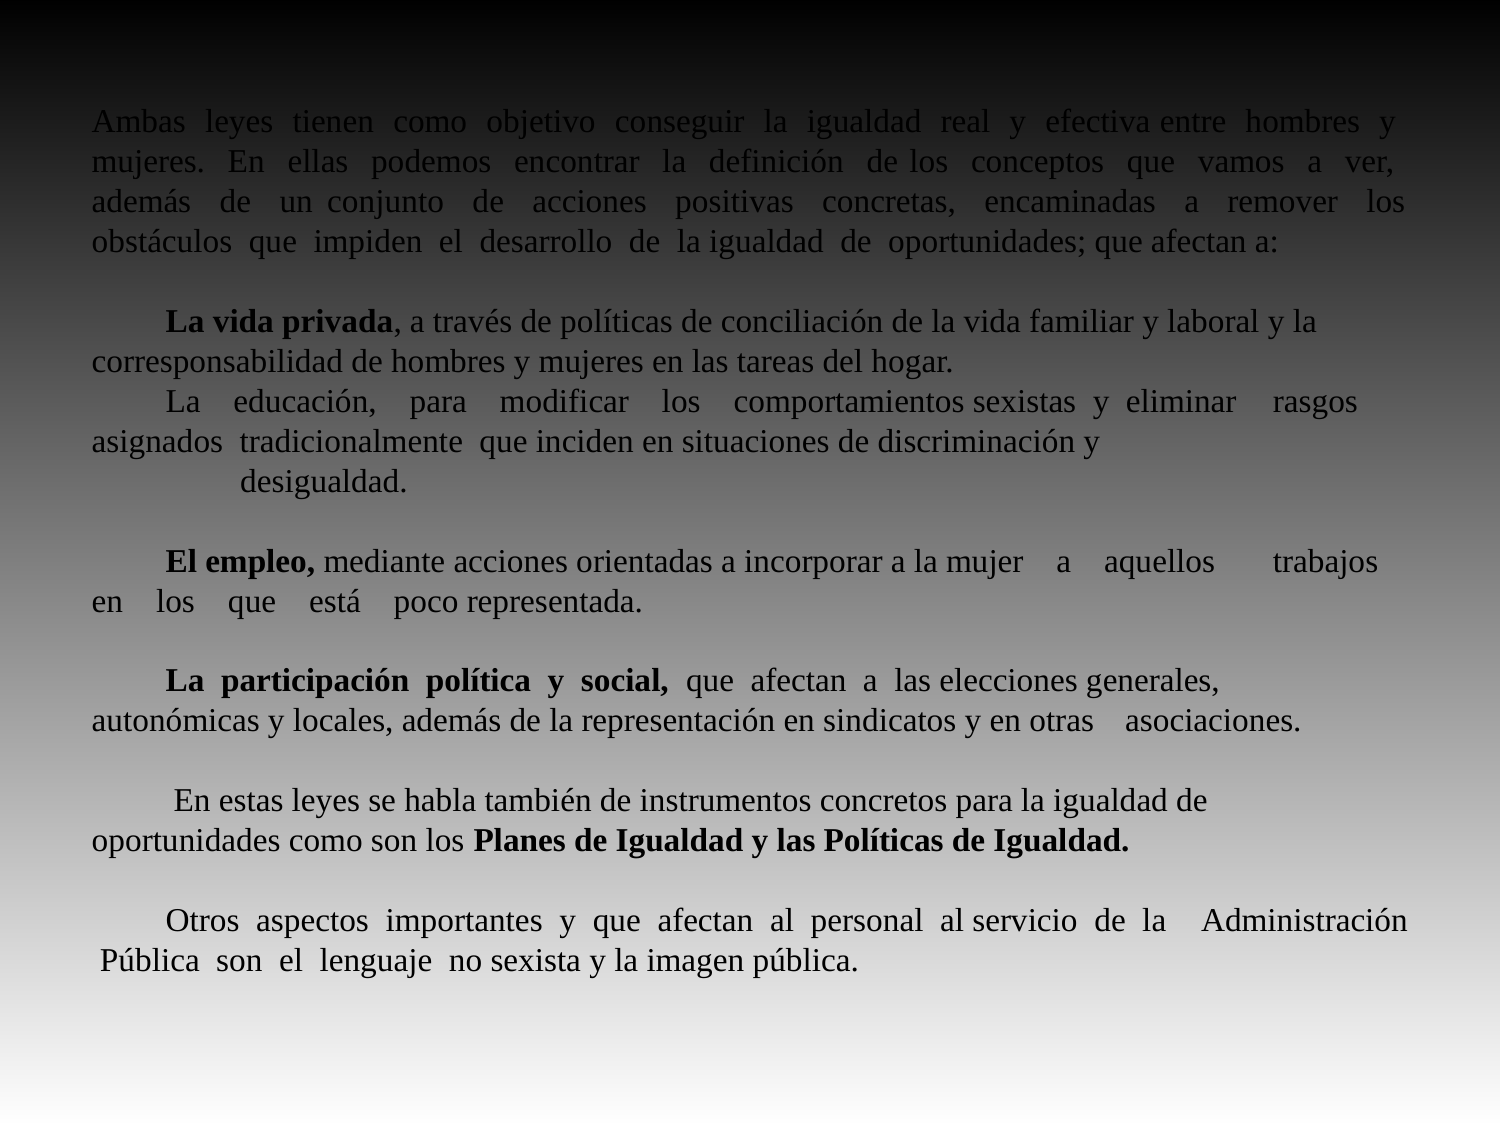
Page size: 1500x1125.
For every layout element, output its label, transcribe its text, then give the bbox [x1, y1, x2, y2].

text_box Ambas leyes tienen como objetivo conseguir la igualdad real y efectiva entre hombres y mujeres. En ellas podemos encontrar la definición de los conceptos que vamos a ver, además de un conjunto de acciones positivas concretas, encaminadas a remover los obstáculos que impiden el desarrollo de la igualdad de oportunidades; que afectan a: La vida privada, a través de políticas de conciliación de la vida familiar y laboral y la corresponsabilidad de hombres y mujeres en las tareas del hogar. La educación, para modificar los comportamientos sexistas y eliminar rasgos asignados tradicionalmente que inciden en situaciones de discriminación y desigualdad. El empleo, mediante acciones orientadas a incorporar a la mujer a aquellos trabajos en los que está poco representada. La participación política y social, que afectan a las elecciones generales, autonómicas y locales, además de la representación en sindicatos y en otras asociaciones. En estas leyes se habla también de instrumentos concretos para la igualdad de oportunidades como son los Planes de Igualdad y las Políticas de Igualdad. Otros aspectos importantes y que afectan al personal al servicio de la Administración Pública son el lenguaje no sexista y la imagen pública. [76, 66, 1424, 1012]
